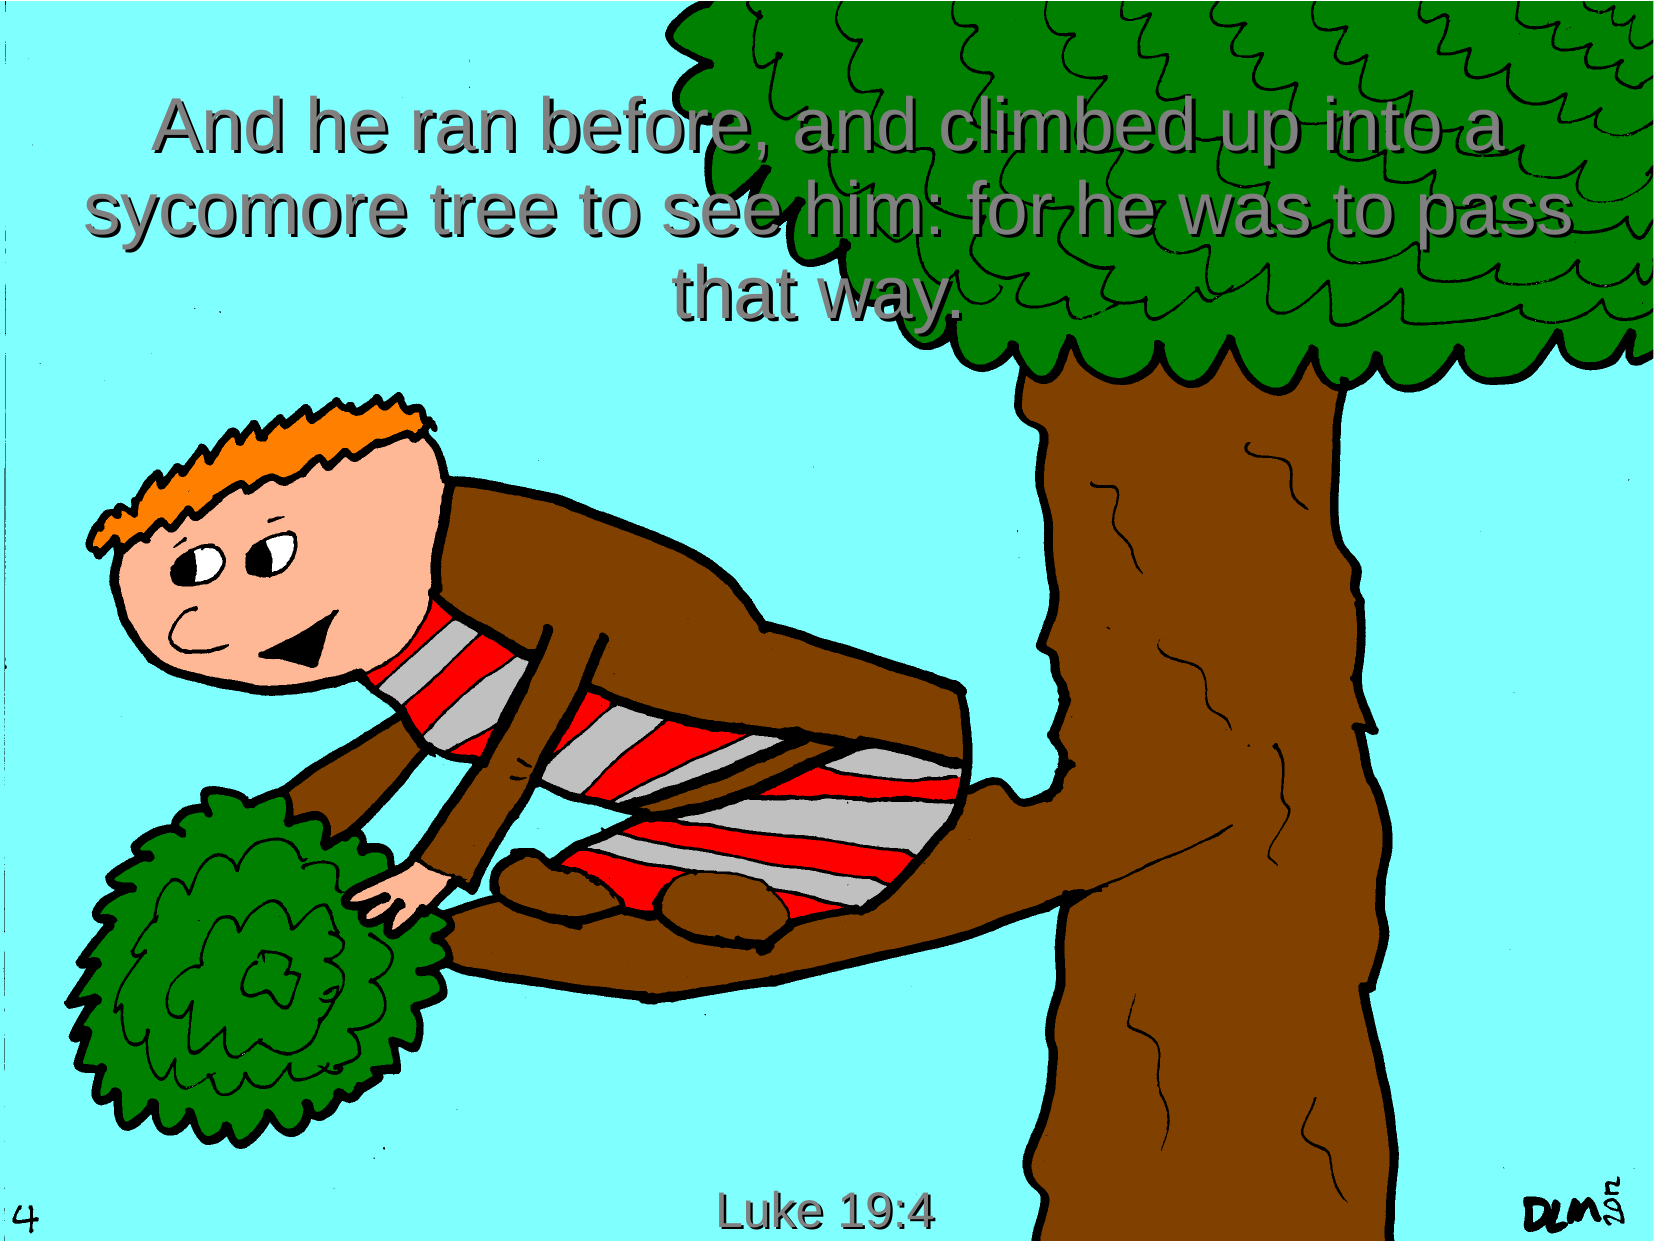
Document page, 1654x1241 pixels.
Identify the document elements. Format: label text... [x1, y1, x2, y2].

picture [0, 1, 1654, 1241]
text_box And he ran before, and climbed up into a sycomore tree to see him: for he was to pass that way. [27, 75, 1631, 342]
text_box Luke 19:4 [0, 1174, 1651, 1241]
